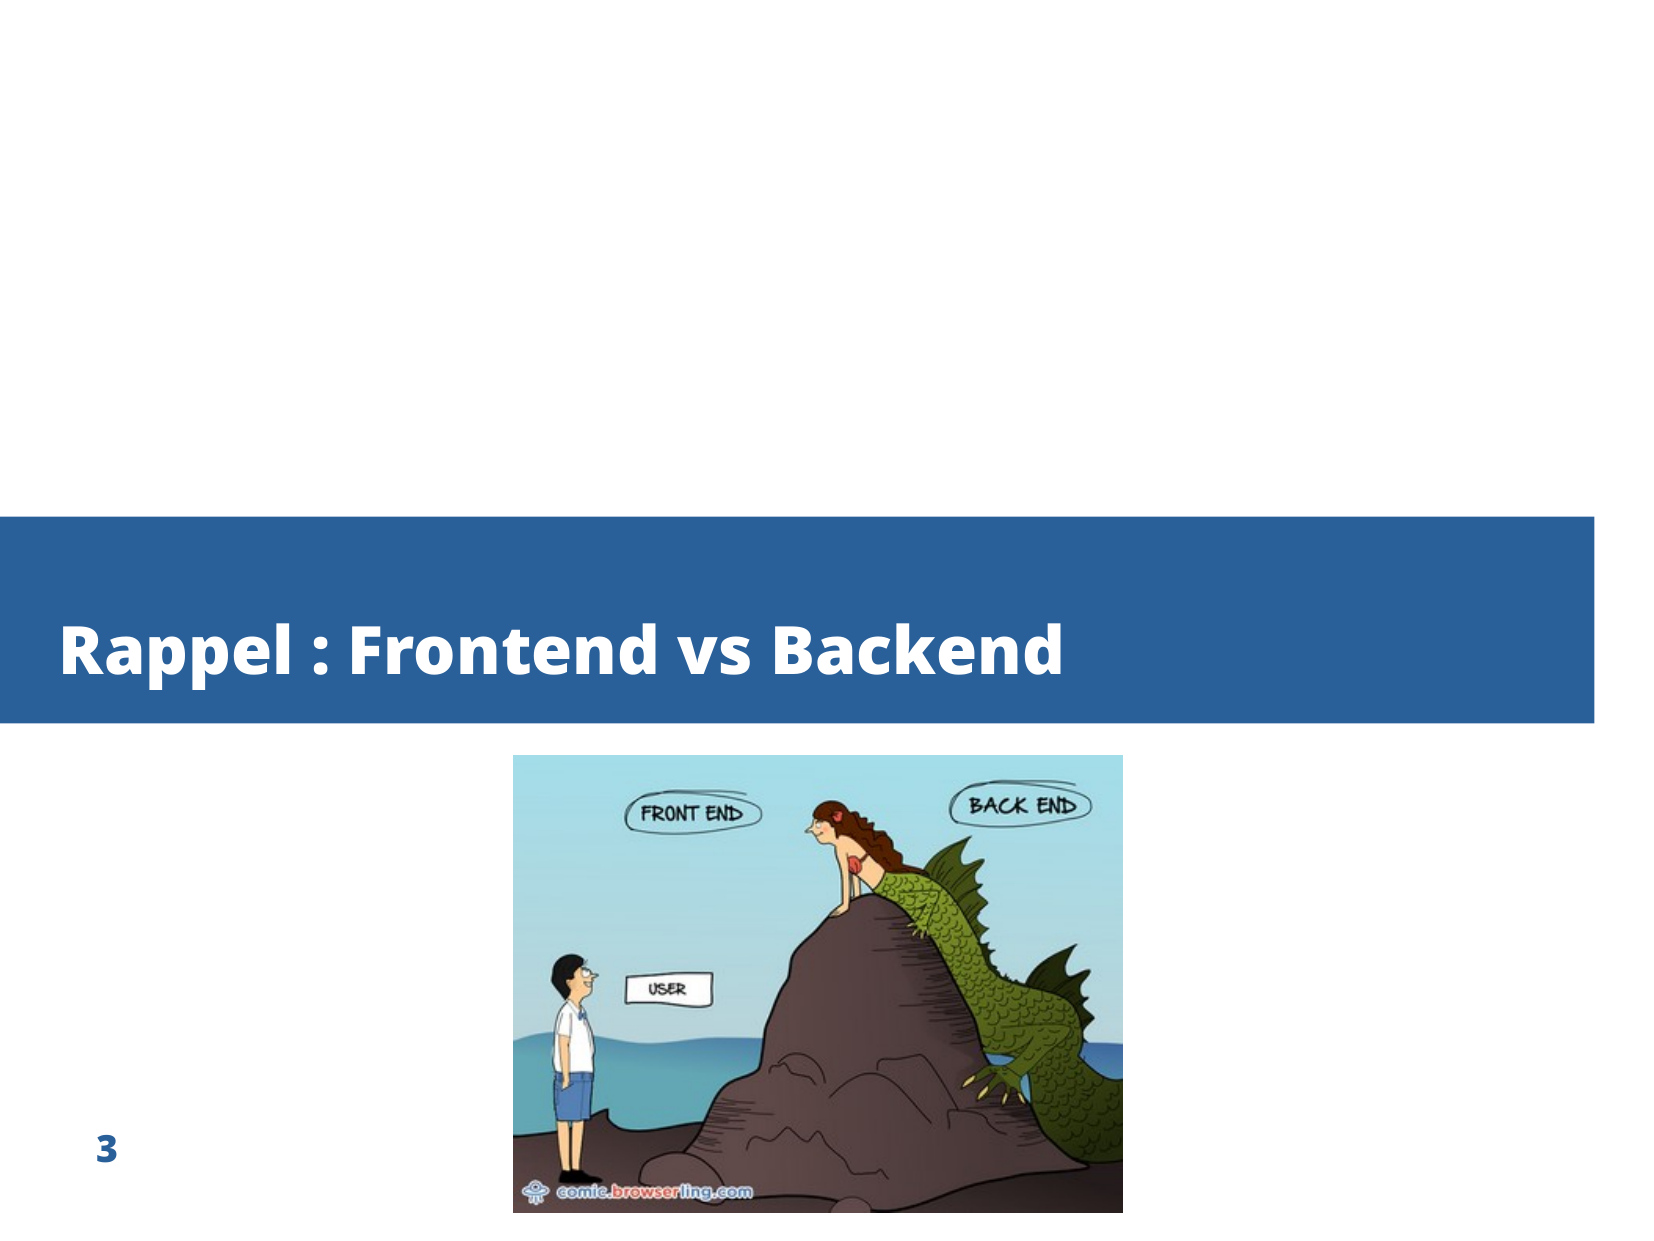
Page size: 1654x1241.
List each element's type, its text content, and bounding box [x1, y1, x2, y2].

picture [513, 755, 1123, 1213]
title Rappel : Frontend vs Backend [59, 546, 1595, 694]
